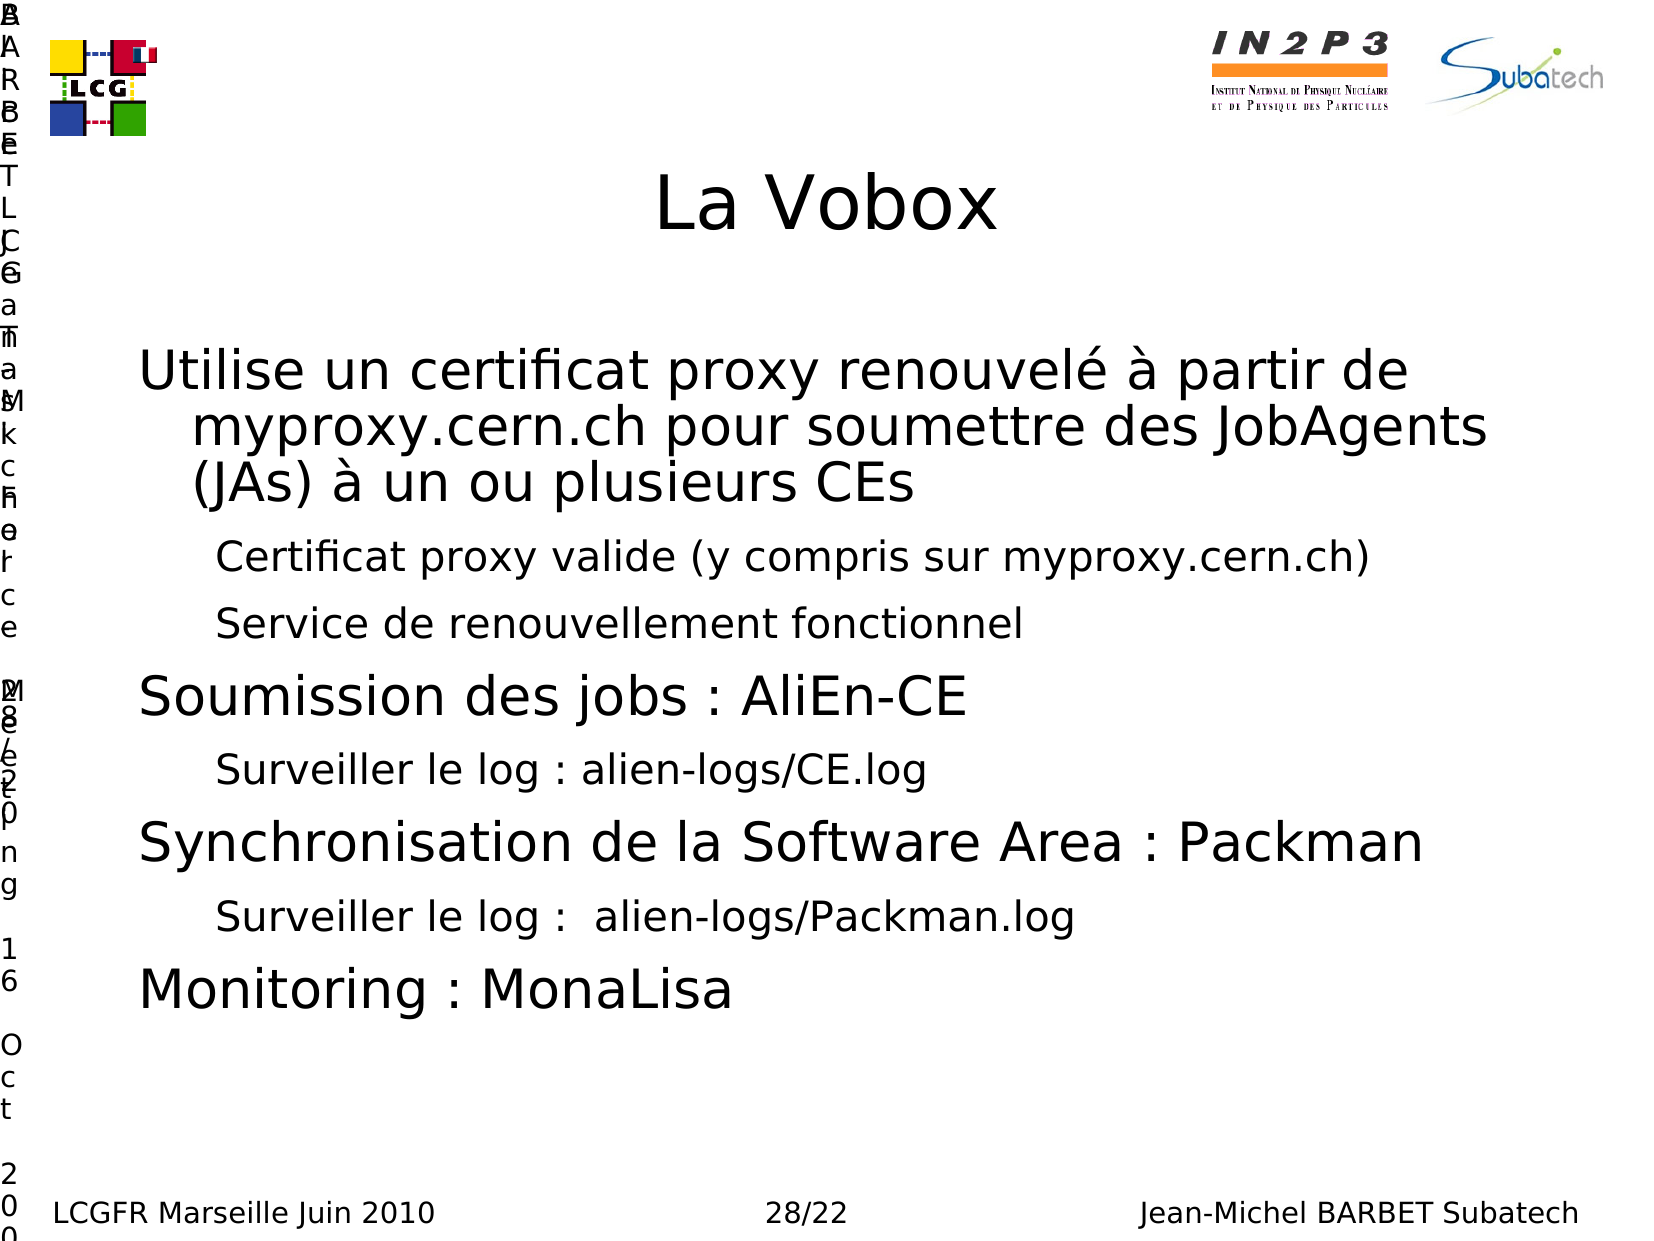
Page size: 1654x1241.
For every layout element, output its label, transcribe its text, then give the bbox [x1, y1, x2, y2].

picture [50, 40, 159, 136]
title La Vobox [121, 110, 1532, 302]
list Utilise un certificat proxy renouvelé à partir de myproxy.cern.ch pour soumettre des JobAgents (JAs) à un ou plusieurs CEs Certificat proxy valide (y compris sur myproxy.cern.ch) Service de renouvellement fonctionnel Soumission des jobs : AliEn-CE Surveiller le log : alien-logs/CE.log Synchronisation de la Software Area : Packman Surveiller le log : alien-logs/Packman.log Monitoring : MonaLisa [121, 344, 1532, 1111]
picture [1425, 37, 1603, 116]
picture [1210, 21, 1388, 110]
